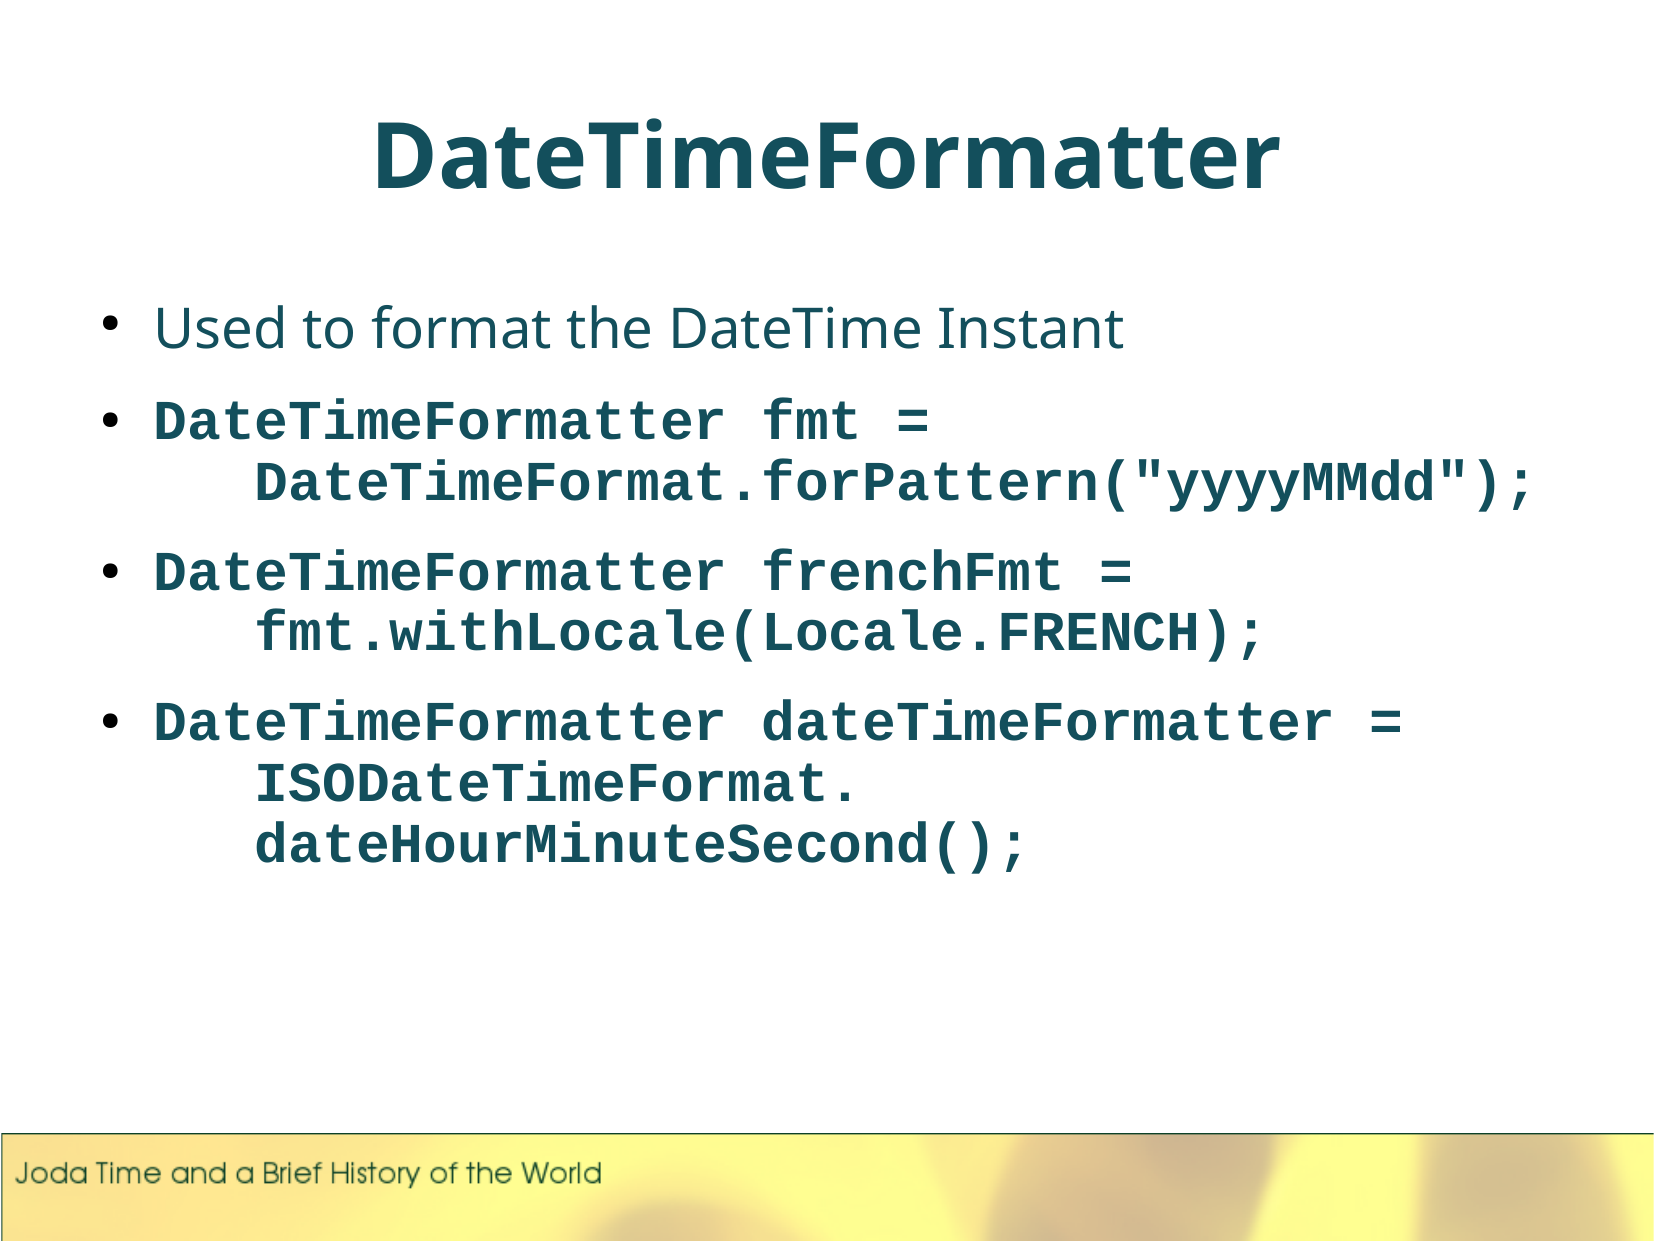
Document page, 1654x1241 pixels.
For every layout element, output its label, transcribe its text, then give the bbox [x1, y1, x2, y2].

picture [1, 1133, 1654, 1241]
list Used to format the DateTime Instant DateTimeFormatter fmt = DateTimeFormat.forPattern("yyyyMMdd"); DateTimeFormatter frenchFmt = fmt.withLocale(Locale.FRENCH); DateTimeFormatter dateTimeFormatter = ISODateTimeFormat. dateHourMinuteSecond(); [82, 290, 1571, 1109]
title DateTimeFormatter [82, 49, 1571, 257]
